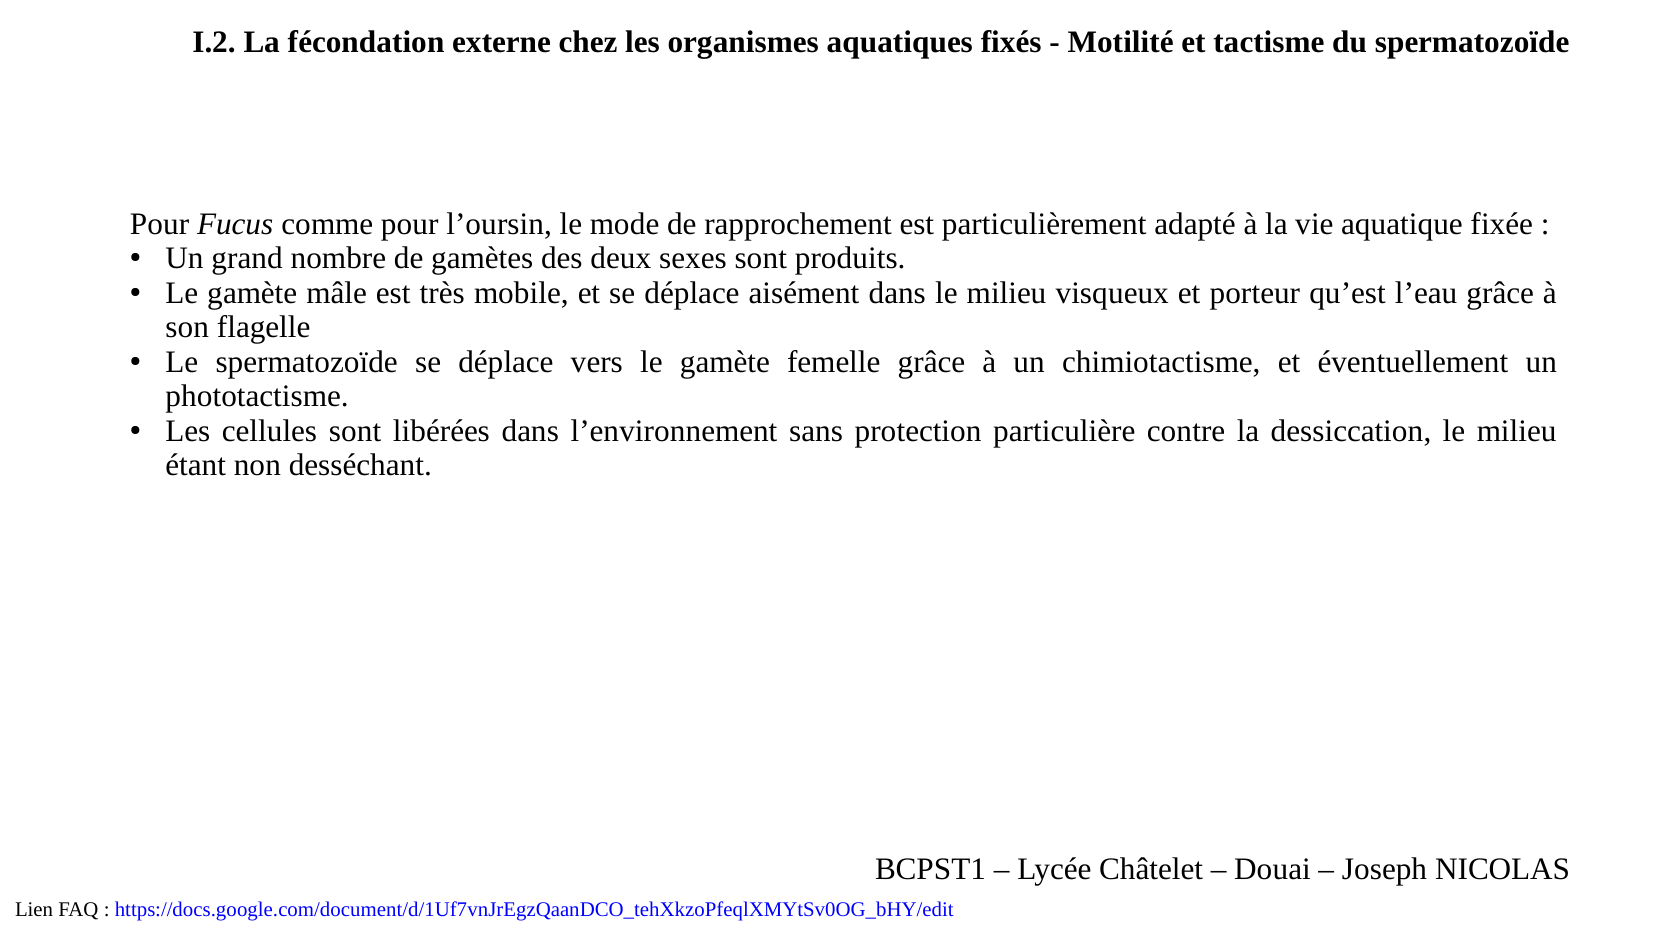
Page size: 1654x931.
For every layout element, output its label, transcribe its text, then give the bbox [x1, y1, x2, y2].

text_box I.2. La fécondation externe chez les organismes aquatiques fixés - Motilité et tactisme du spermatozoïde [165, 5, 1572, 78]
text_box Lien FAQ : https://docs.google.com/document/d/1Uf7vnJrEgzQaanDCO_tehXkzoPfeqlXMYtSv0OG_bHY/edit [0, 897, 993, 931]
text_box Pour Fucus comme pour l’oursin, le mode de rapprochement est particulièrement adapté à la vie aquatique fixée : Un grand nombre de gamètes des deux sexes sont produits. Le gamète mâle est très mobile, et se déplace aisément dans le milieu visqueux et porteur qu’est l’eau grâce à son flagelle Le spermatozoïde se déplace vers le gamète femelle grâce à un chimiotactisme, et éventuellement un phototactisme. Les cellules sont libérées dans l’environnement sans protection particulière contre la dessiccation, le milieu étant non desséchant. [129, 206, 1560, 768]
text_box BCPST1 – Lycée Châtelet – Douai – Joseph NICOLAS [637, 832, 1571, 905]
